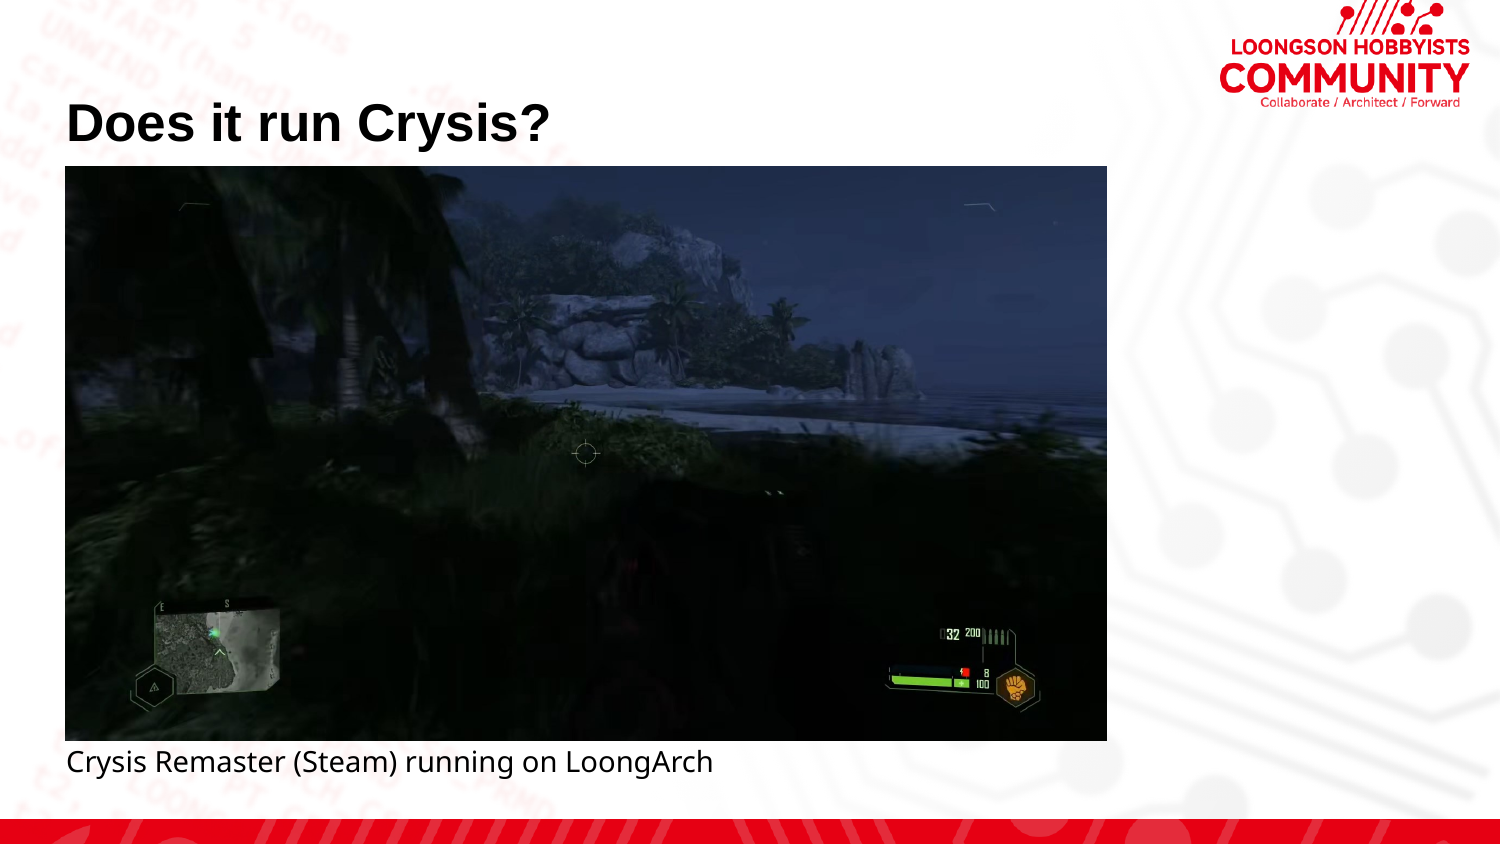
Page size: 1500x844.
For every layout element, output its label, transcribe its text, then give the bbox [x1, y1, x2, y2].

title Does it run Crysis? [51, 72, 1449, 167]
picture [0, 0, 1500, 844]
text_box Crysis Remaster (Steam) running on LoongArch [51, 728, 789, 794]
